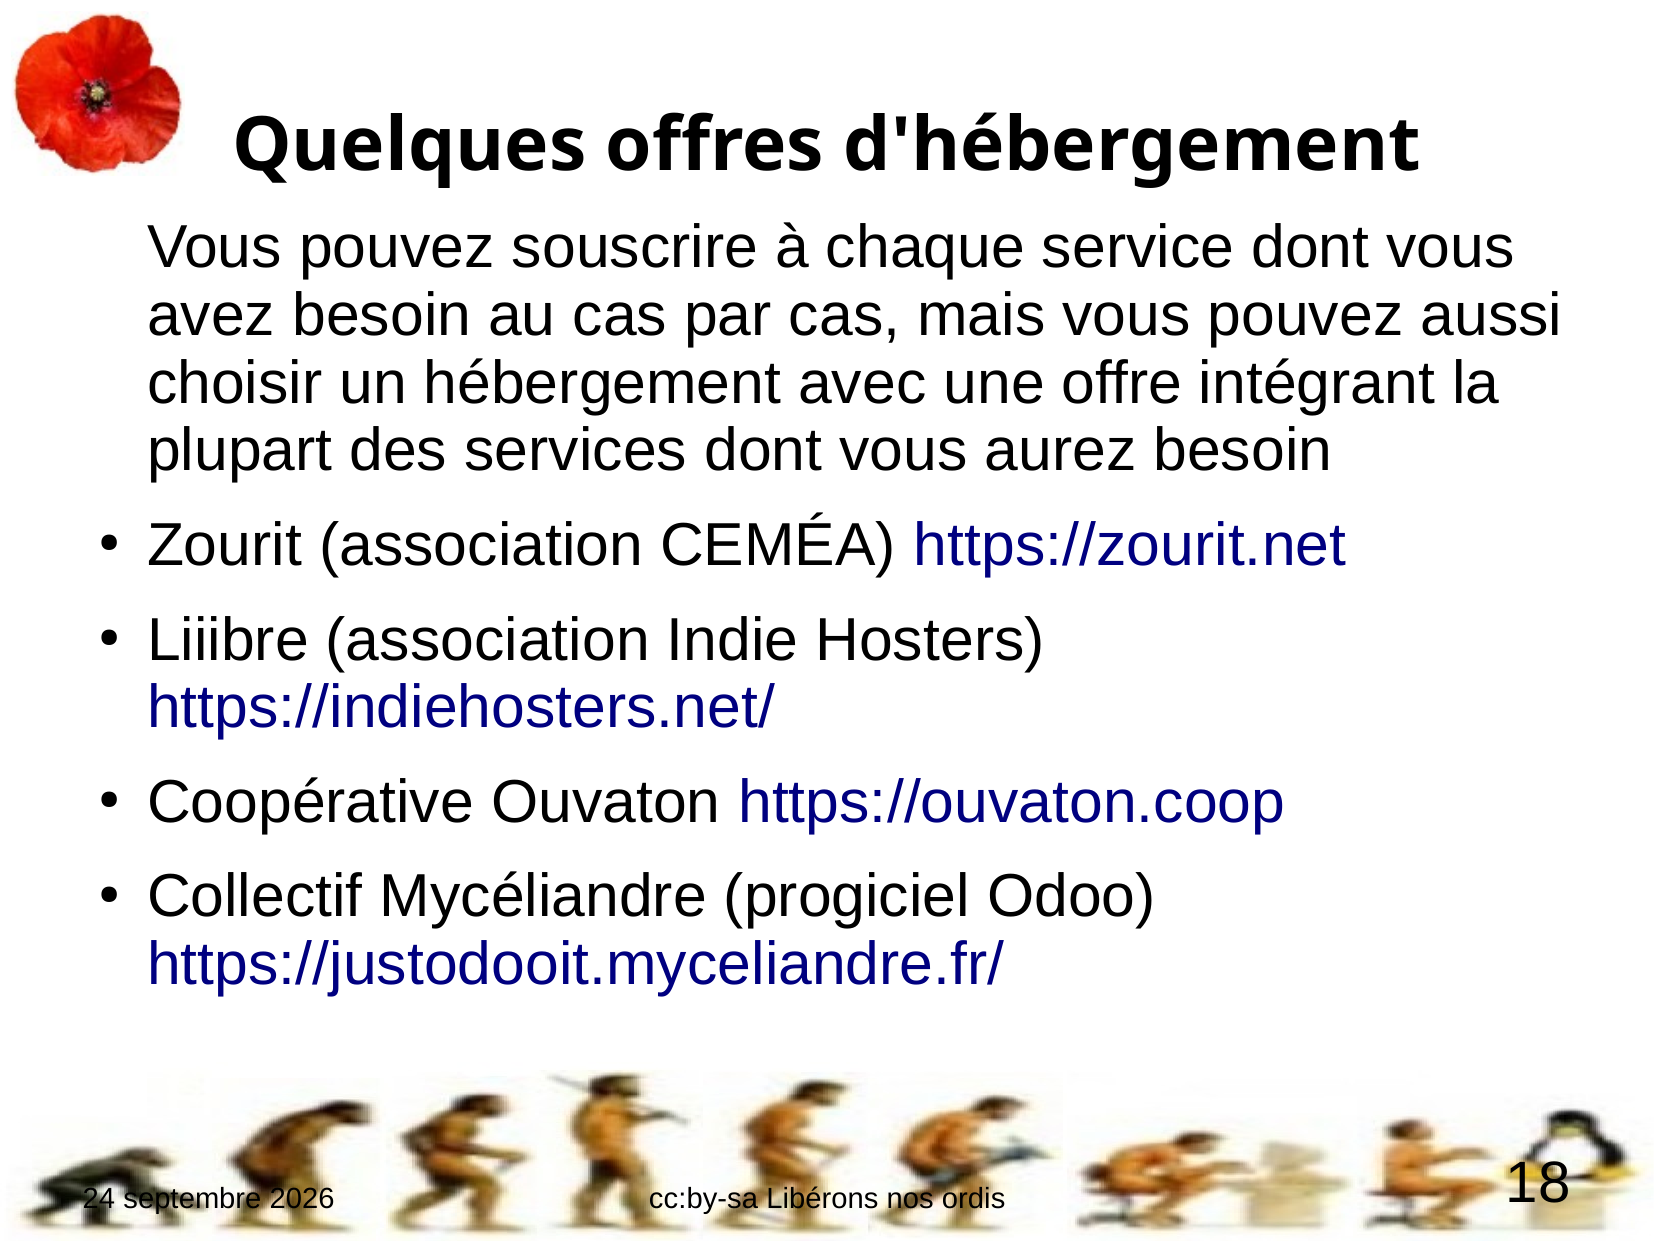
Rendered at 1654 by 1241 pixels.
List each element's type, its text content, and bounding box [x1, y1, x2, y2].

list Vous pouvez souscrire à chaque service dont vous avez besoin au cas par cas, mais vous pouvez aussi choisir un hébergement avec une offre intégrant la plupart des services dont vous aurez besoin Zourit (association CEMÉA) https://zourit.net Liiibre (association Indie Hosters) https://indiehosters.net/ Coopérative Ouvaton https://ouvaton.coop Collectif Mycéliandre (progiciel Odoo) https://justodooit.myceliandre.fr/ [82, 212, 1571, 1052]
picture [11, 11, 185, 176]
picture [0, 1062, 1654, 1241]
title Quelques offres d'hébergement [82, 82, 1571, 201]
